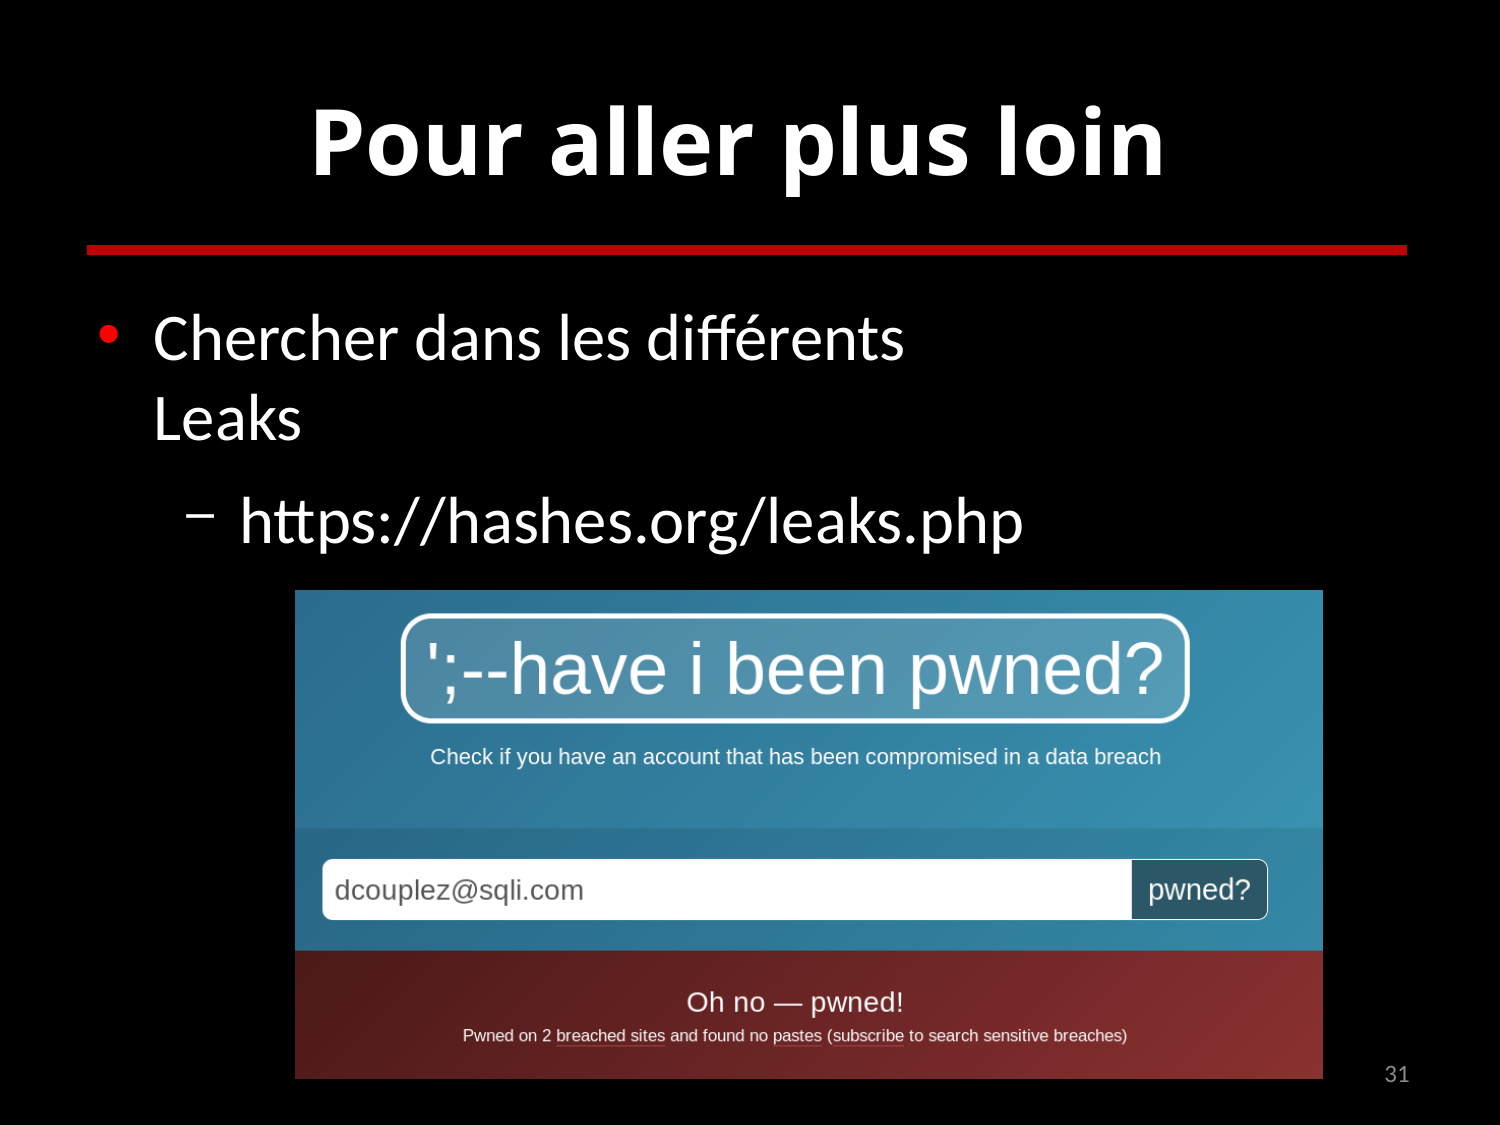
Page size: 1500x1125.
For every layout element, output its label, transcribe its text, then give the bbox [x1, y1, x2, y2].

list Chercher dans les différents Leaks https://hashes.org/leaks.php [82, 286, 1052, 1016]
picture [295, 590, 1323, 1079]
title Pour aller plus loin [75, 45, 1425, 233]
slide_number <numéro> [1074, 1042, 1425, 1103]
